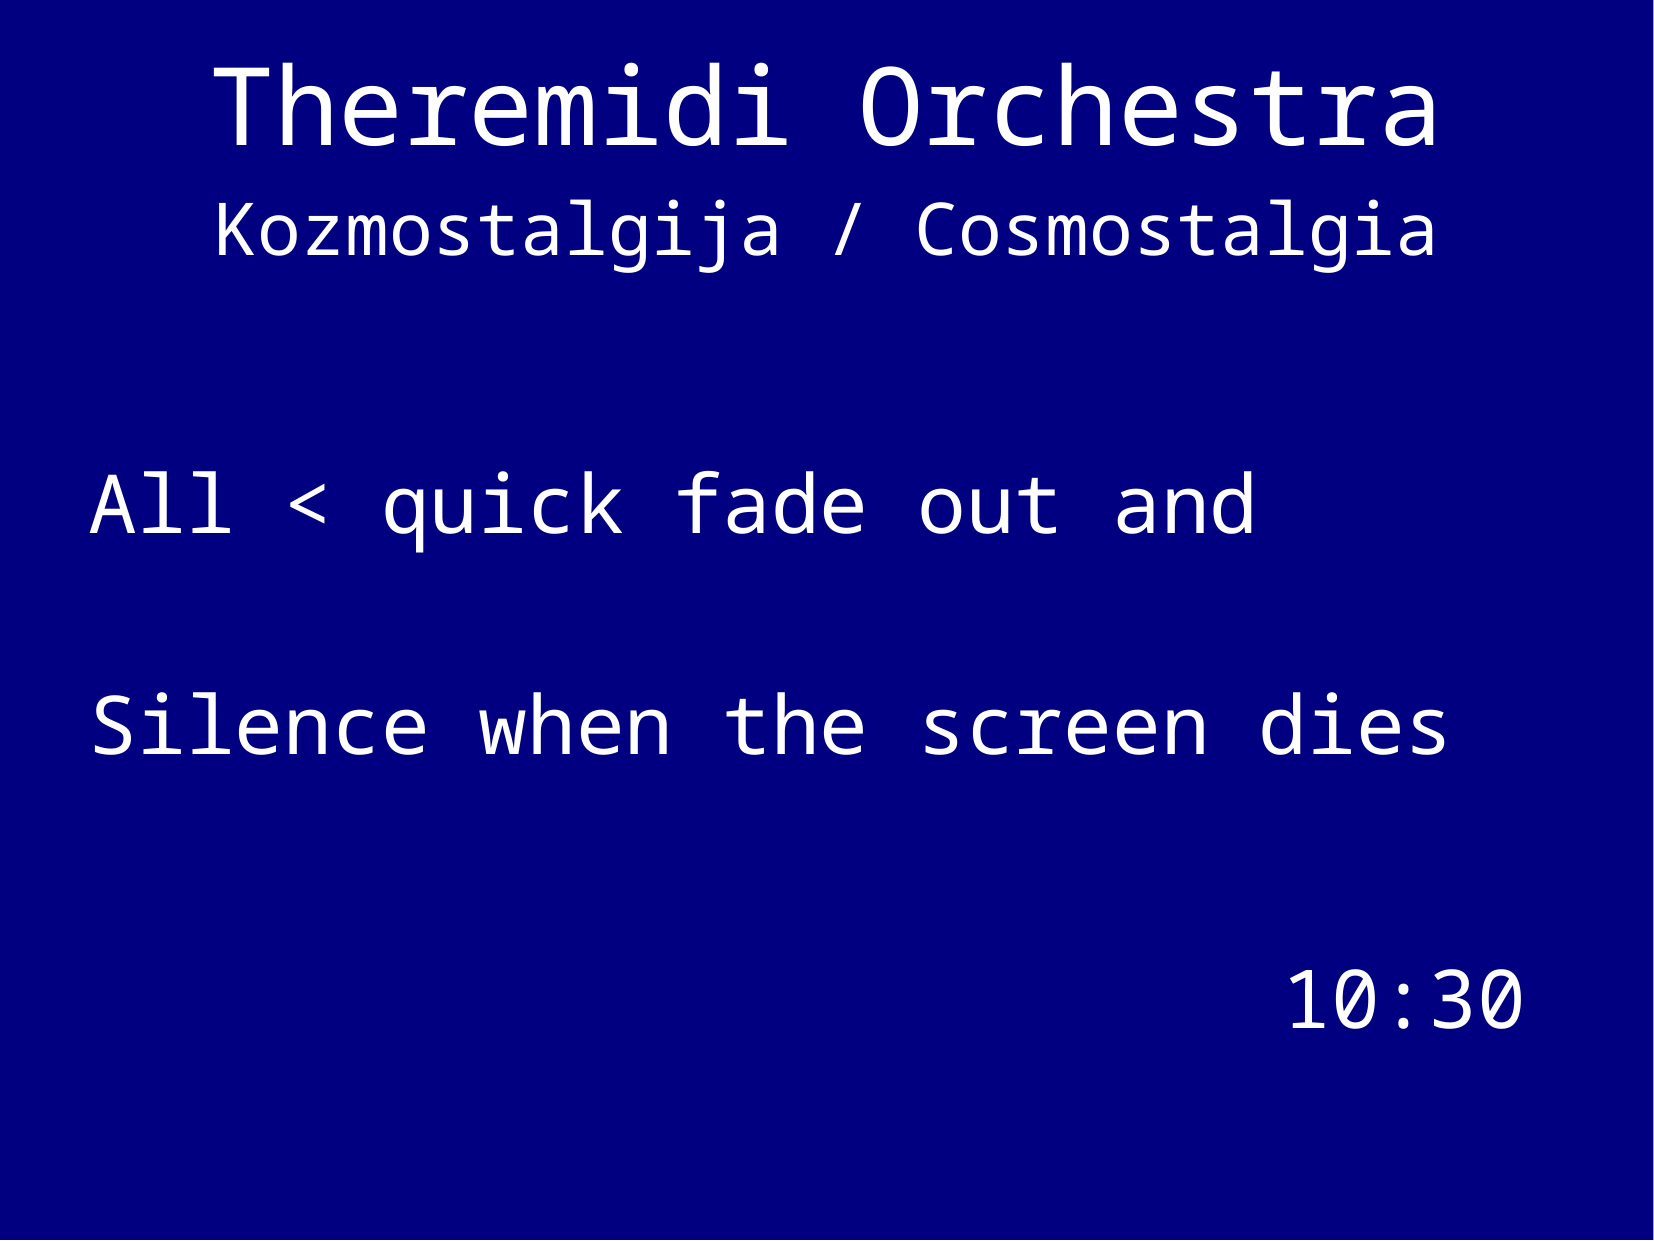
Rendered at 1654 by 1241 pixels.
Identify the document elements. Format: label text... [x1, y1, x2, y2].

title Theremidi Orchestra Kozmostalgija / Cosmostalgia [82, 49, 1571, 257]
text_box 10:30 [1282, 900, 1620, 1096]
subtitle All < quick fade out and Silence when the screen dies [88, 272, 1566, 1063]
